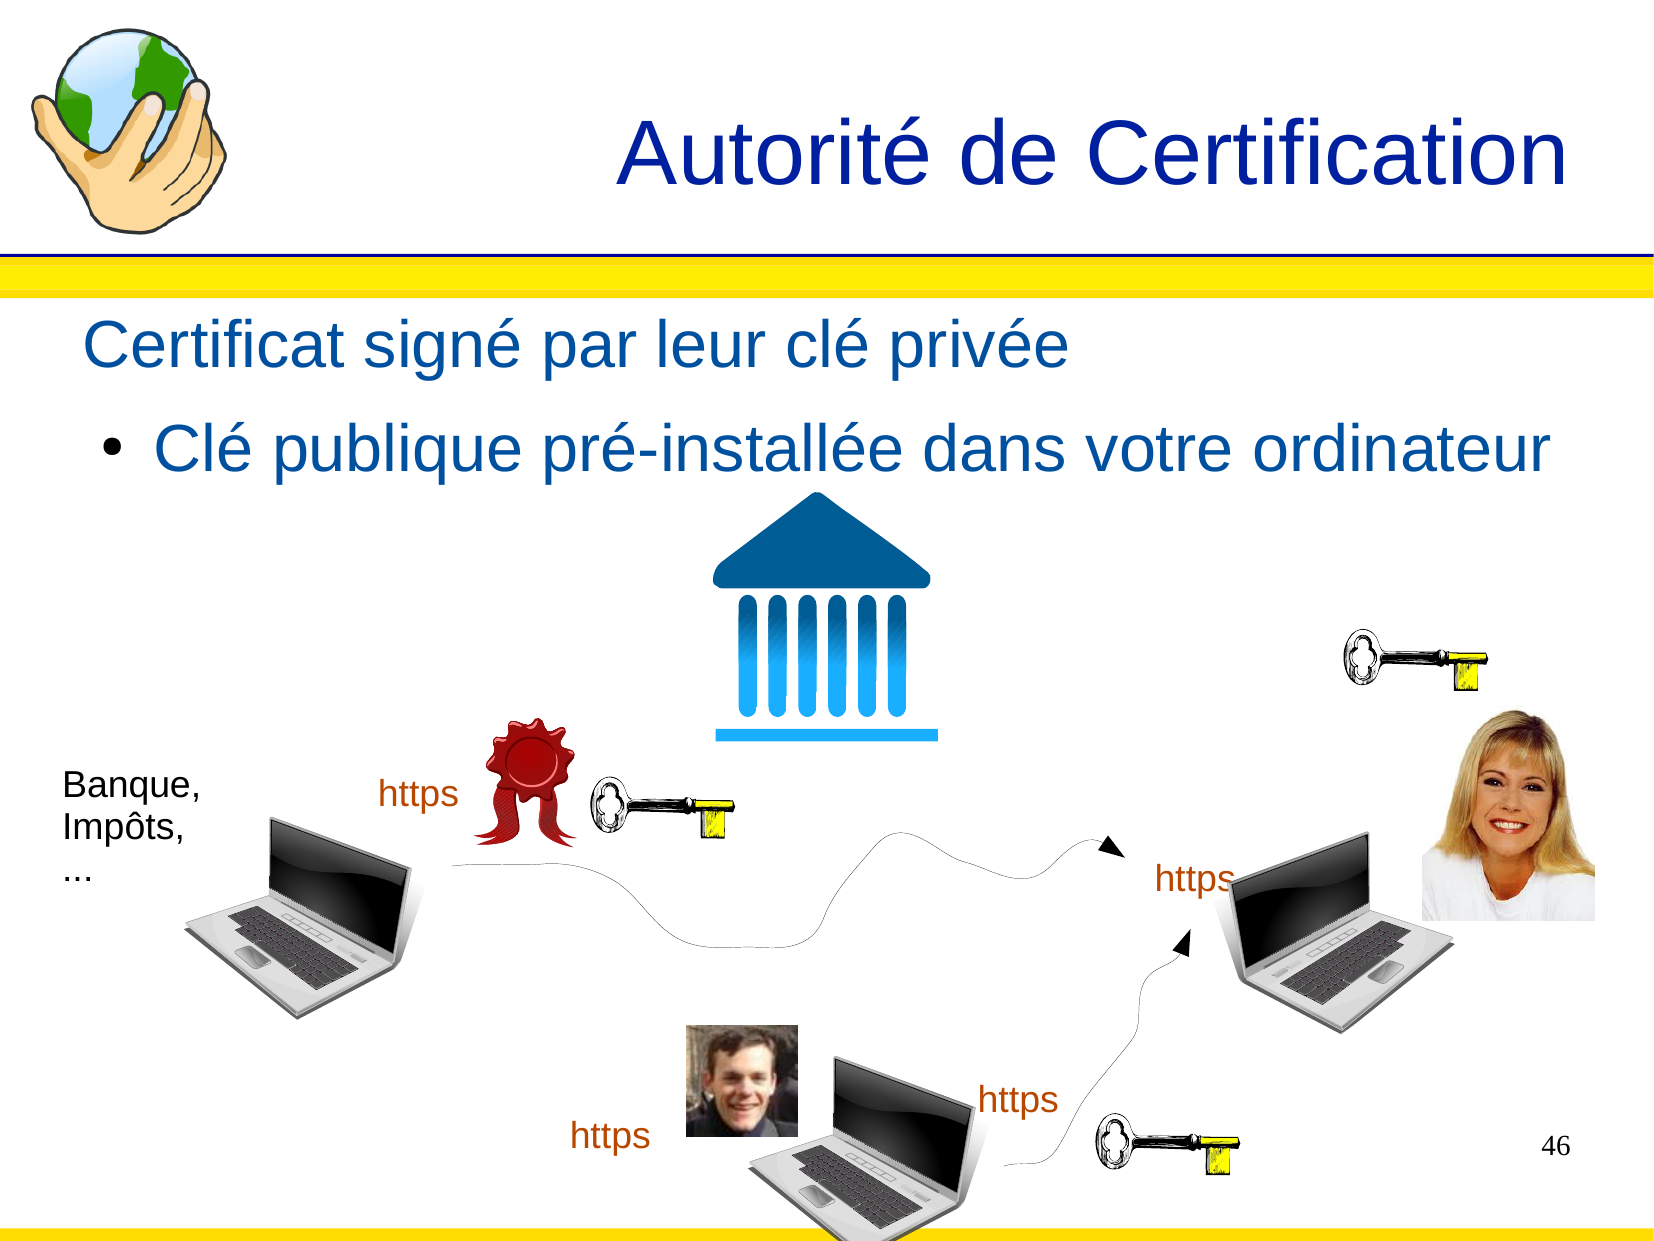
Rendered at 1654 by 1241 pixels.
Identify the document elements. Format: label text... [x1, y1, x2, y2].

text_box https [1139, 849, 1207, 907]
picture [590, 454, 963, 839]
picture [1343, 628, 1489, 691]
picture [11, 14, 246, 248]
picture [1207, 705, 1595, 1040]
picture [686, 1025, 996, 1241]
picture [178, 816, 432, 1025]
picture [466, 704, 585, 872]
list Certificat signé par leur clé privée Clé publique pré-installée dans votre ordinateur [82, 307, 1571, 1126]
text_box https [363, 764, 466, 822]
picture [1095, 1113, 1241, 1176]
text_box https [996, 1071, 1074, 1129]
text_box https [555, 1107, 667, 1165]
title Autorité de Certification [372, 49, 1571, 257]
text_box Banque, Impôts, ... [47, 755, 217, 897]
